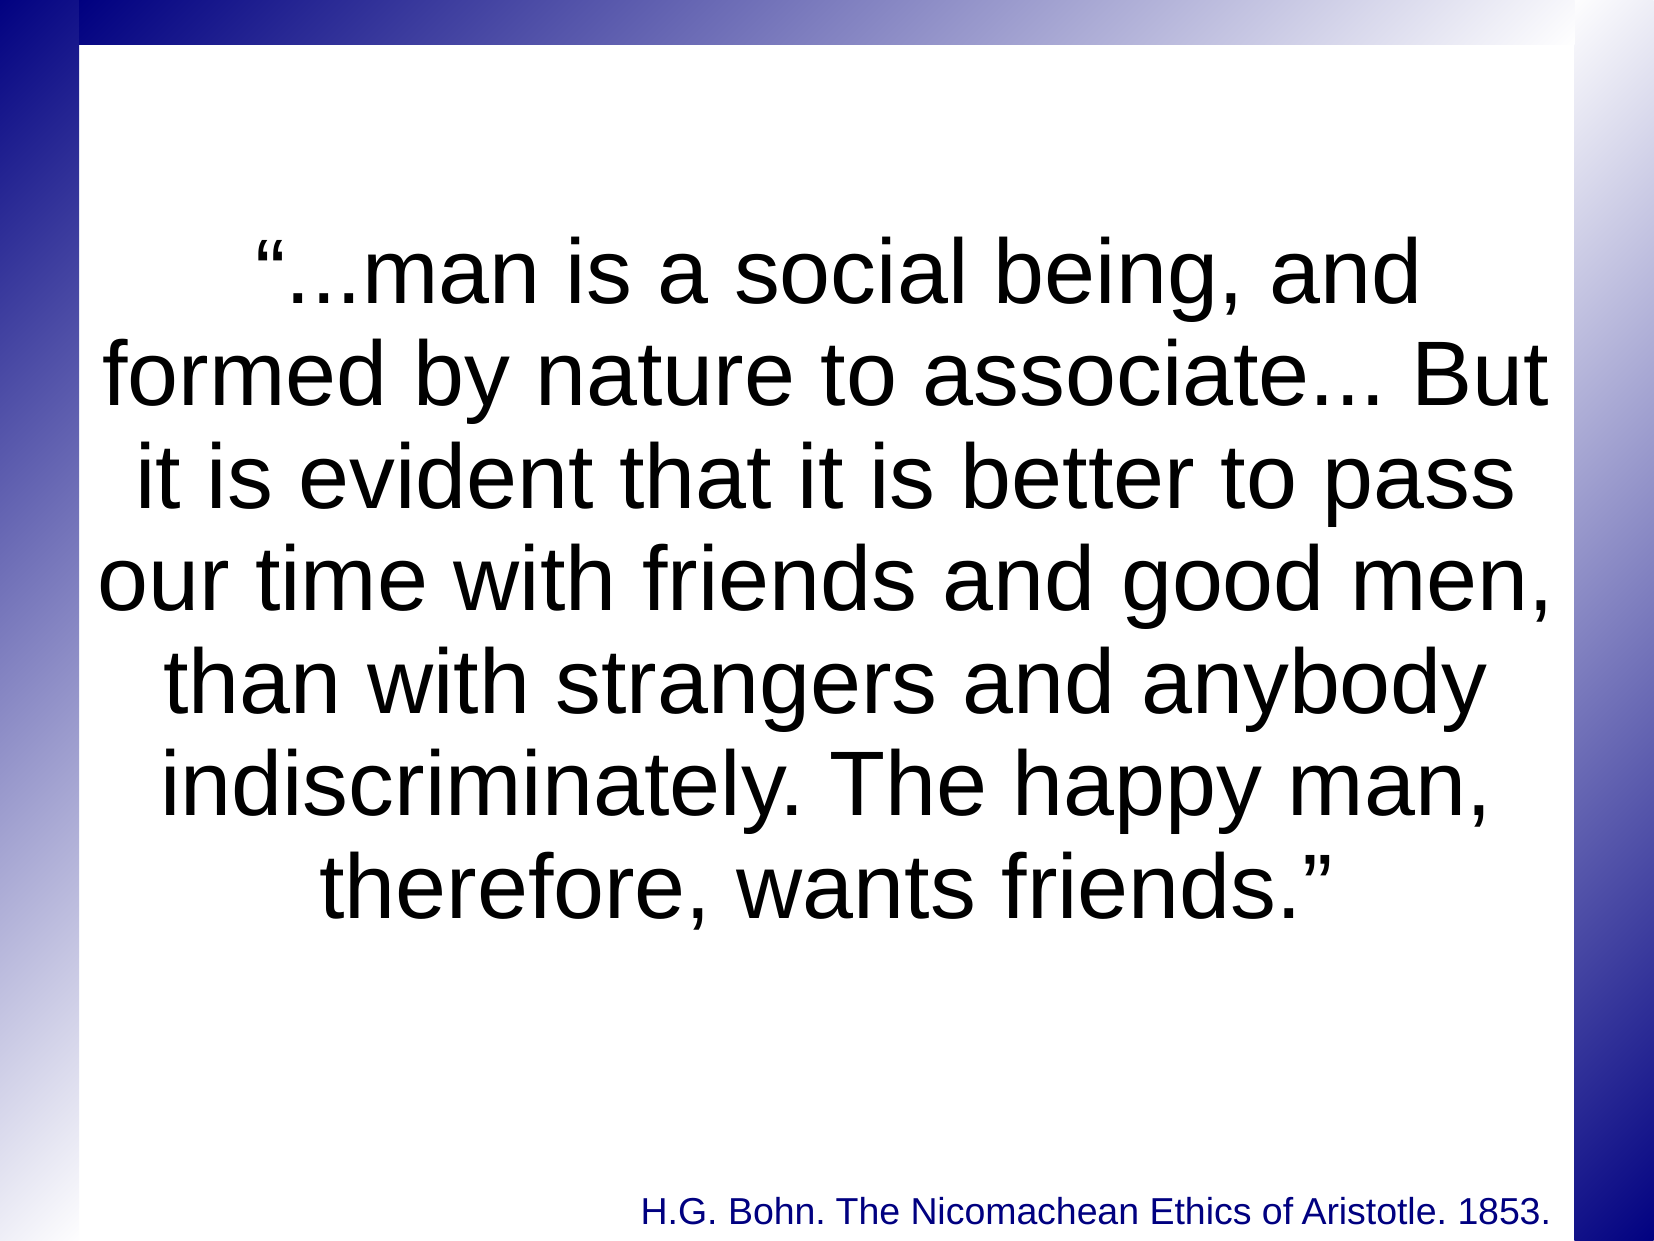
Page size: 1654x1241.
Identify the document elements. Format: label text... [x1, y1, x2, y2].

subtitle “...man is a social being, and formed by nature to associate... But it is evident that it is better to pass our time with friends and good men, than with strangers and anybody indiscriminately. The happy man, therefore, wants friends.” [82, 56, 1571, 1102]
text_box H.G. Bohn. The Nicomachean Ethics of Aristotle. 1853. [582, 1183, 1567, 1241]
